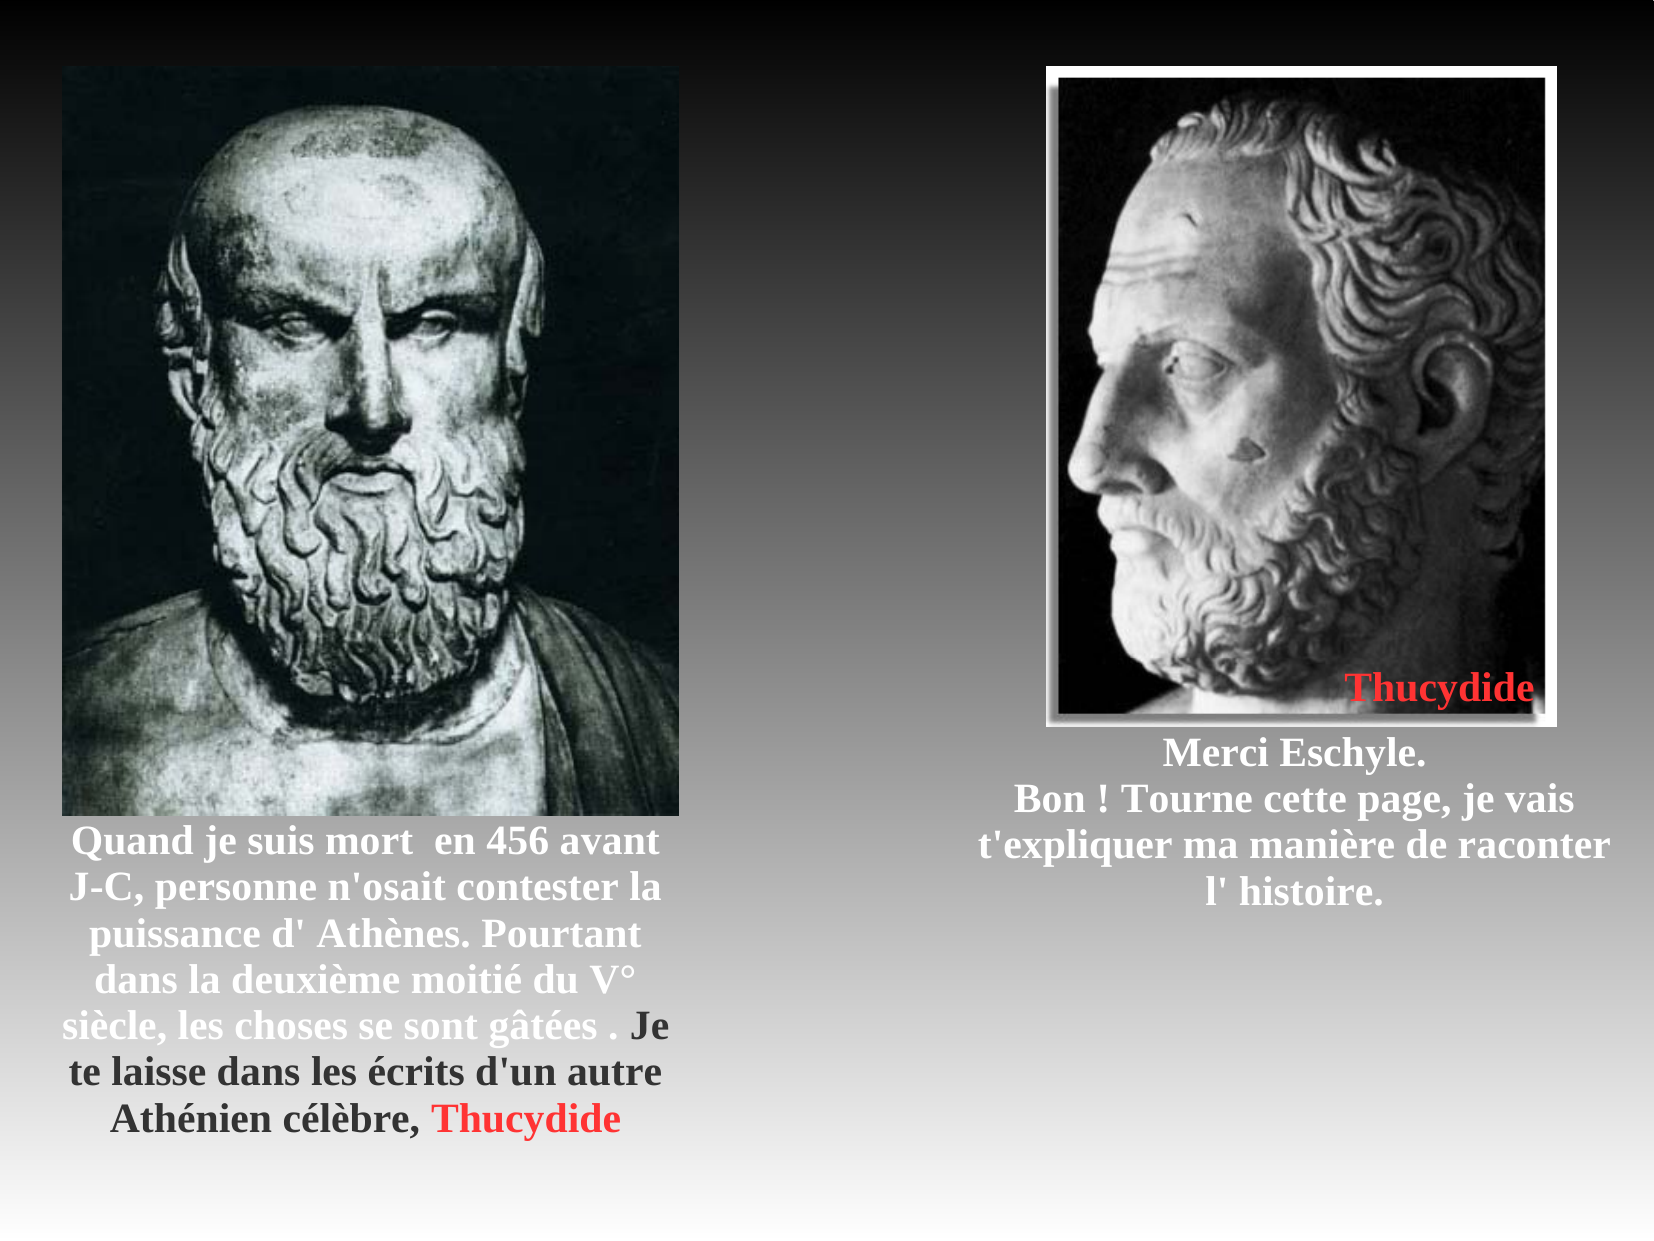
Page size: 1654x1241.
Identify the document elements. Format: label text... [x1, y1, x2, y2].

text_box Merci Eschyle. Bon ! Tourne cette page, je vais t'expliquer ma manière de raconter l' histoire. [974, 729, 1615, 966]
text_box Quand je suis mort en 456 avant J-C, personne n'osait contester la puissance d' Athènes. Pourtant dans la deuxième moitié du V° siècle, les choses se sont gâtées . Je te laisse dans les écrits d'un autre Athénien célèbre, Thucydide [51, 817, 681, 1195]
picture [62, 66, 679, 816]
picture [1046, 66, 1557, 727]
text_box Thucydide [1342, 664, 1537, 712]
